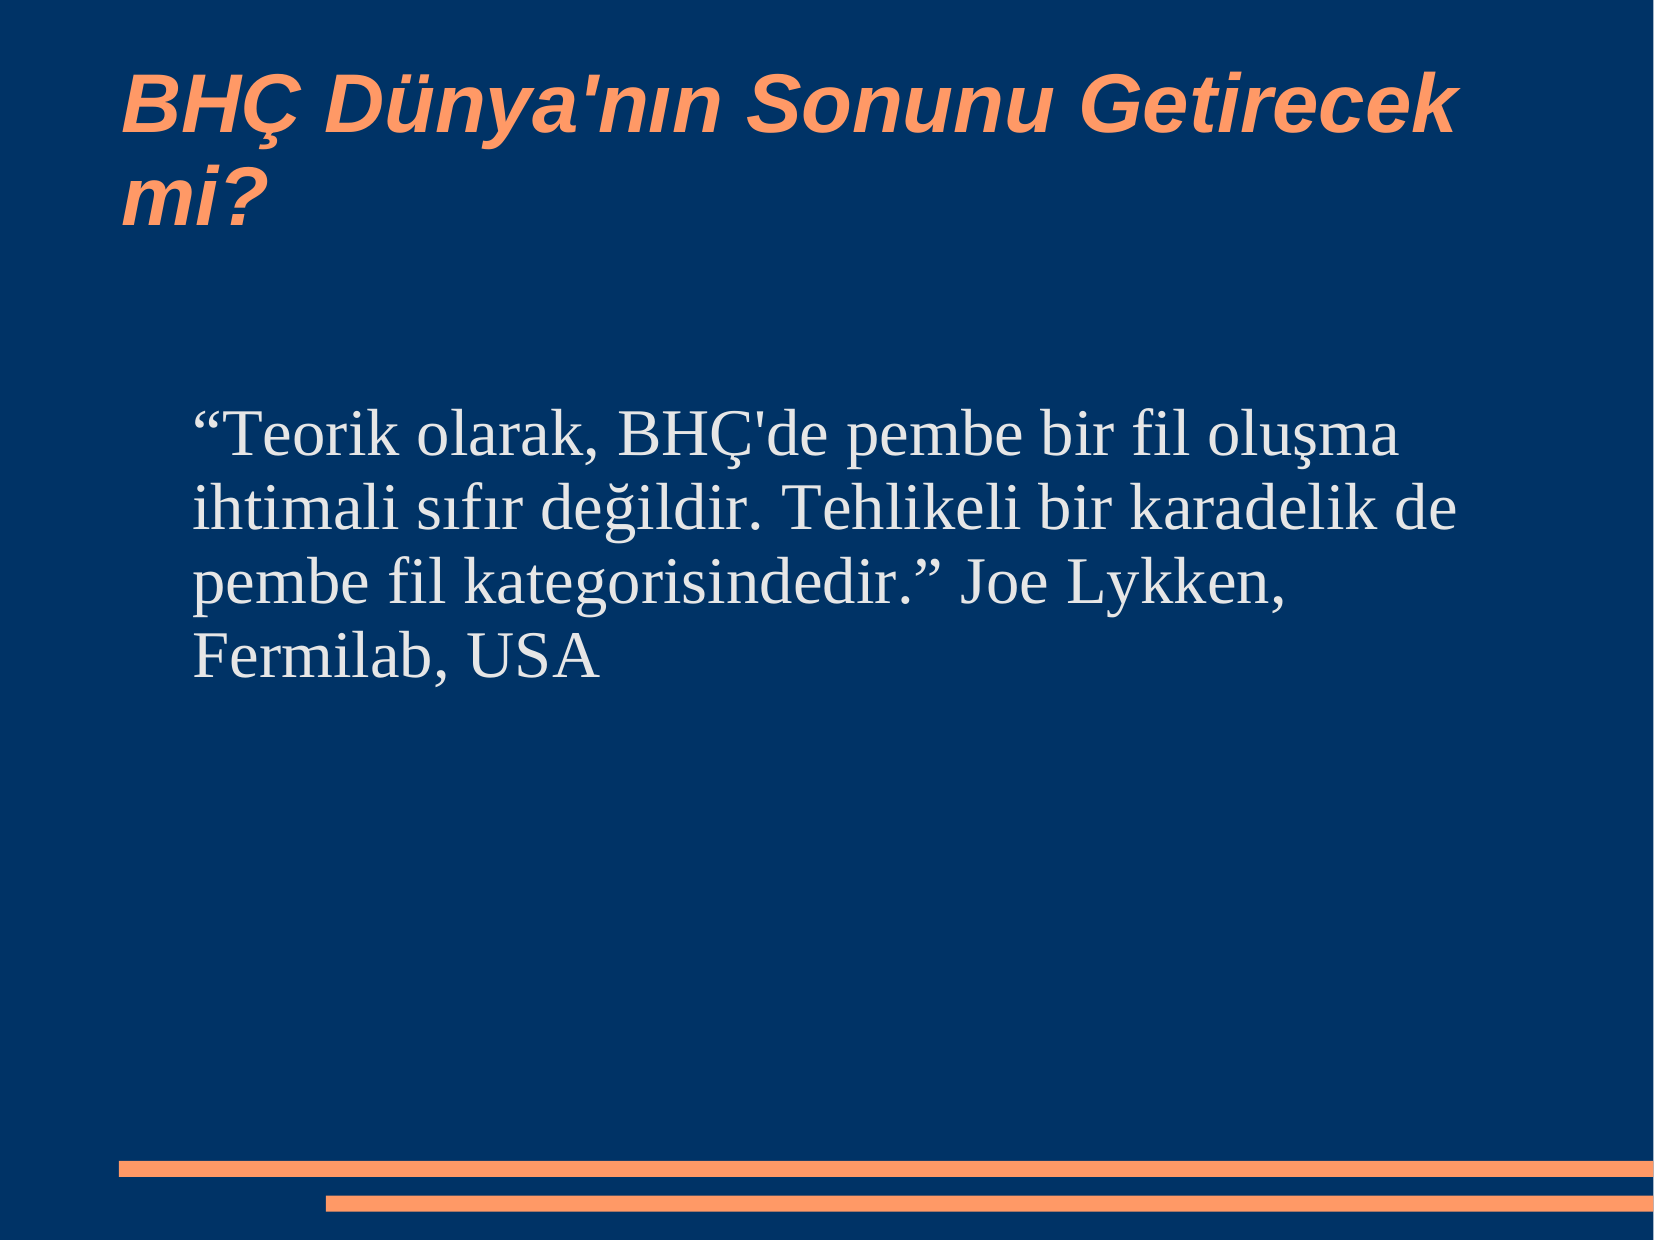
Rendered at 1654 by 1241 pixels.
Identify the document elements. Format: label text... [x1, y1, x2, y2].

list “Teorik olarak, BHÇ'de pembe bir fil oluşma ihtimali sıfır değildir. Tehlikeli bir karadelik de pembe fil kategorisindedir.” Joe Lykken, Fermilab, USA [121, 322, 1561, 1118]
title BHÇ Dünya'nın Sonunu Getirecek mi? [121, 46, 1534, 254]
